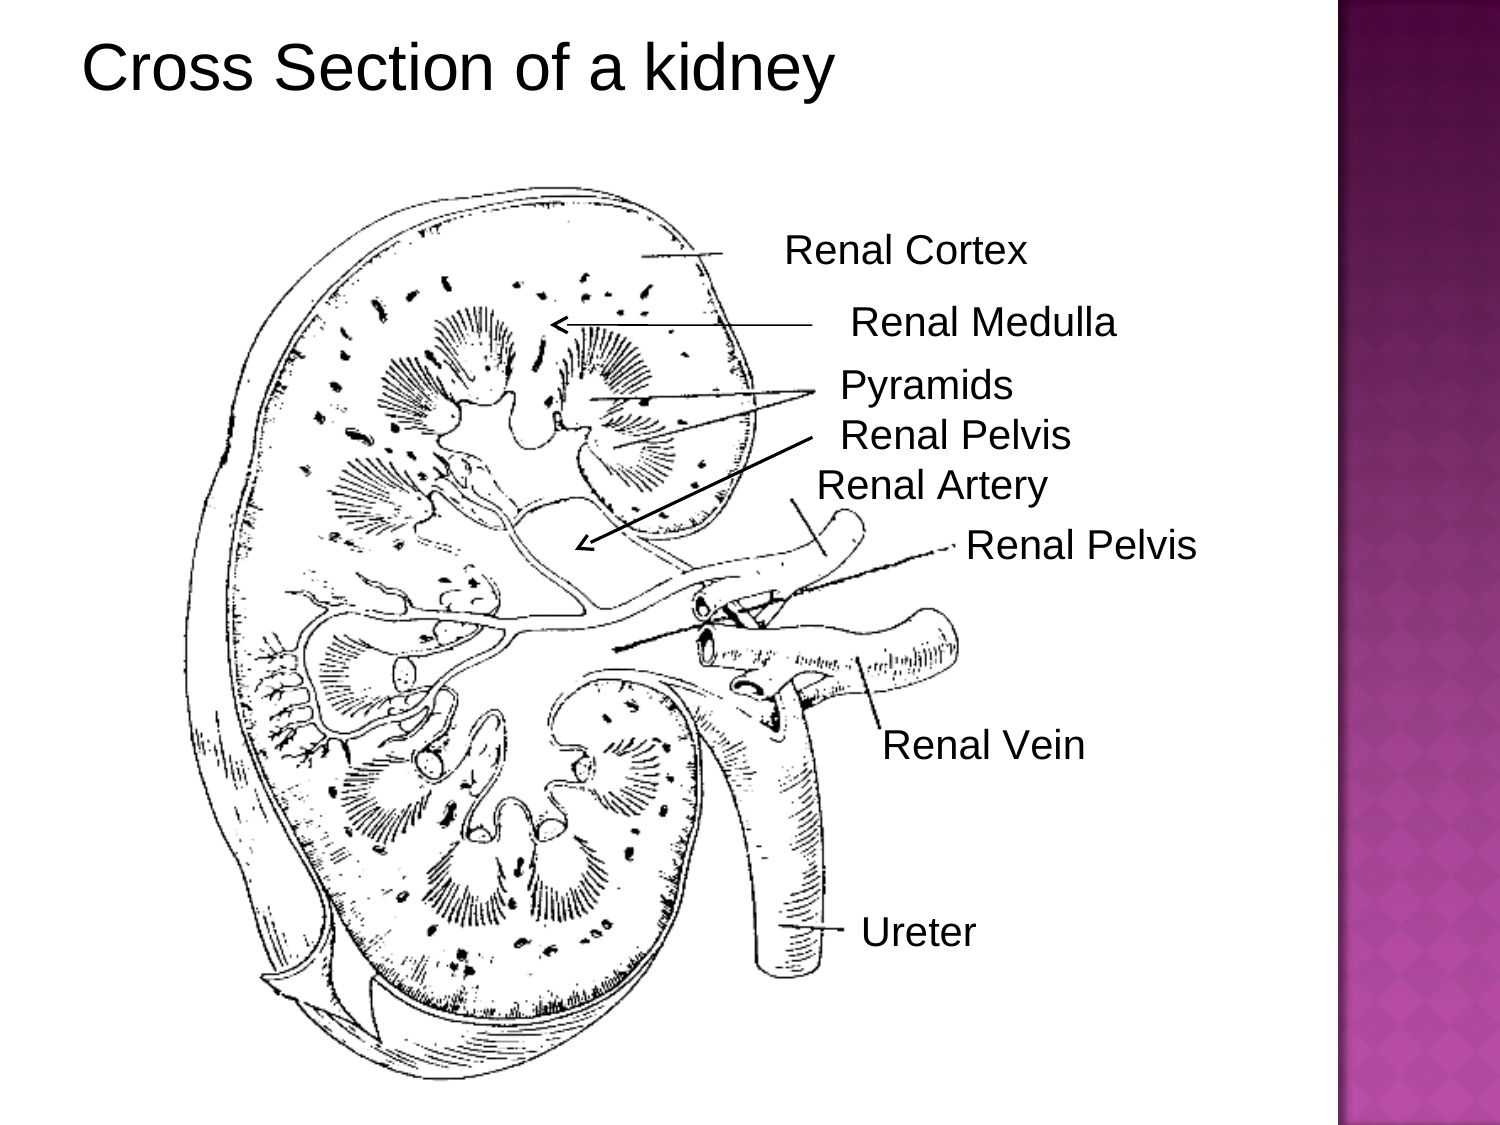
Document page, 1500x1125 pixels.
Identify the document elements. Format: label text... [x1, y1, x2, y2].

text_box Cross Section of a kidney [66, 15, 853, 112]
picture [1337, 0, 1500, 1125]
text_box Renal Cortex [769, 214, 1044, 281]
text_box Renal Vein [867, 709, 1102, 776]
picture [174, 174, 964, 1101]
text_box Pyramids [824, 350, 1088, 416]
text_box Renal Medulla [835, 287, 1133, 353]
text_box Renal Pelvis [950, 509, 1213, 576]
text_box Renal Pelvis [824, 416, 1088, 466]
text_box Ureter [846, 897, 993, 963]
text_box Renal Artery [801, 450, 1064, 516]
